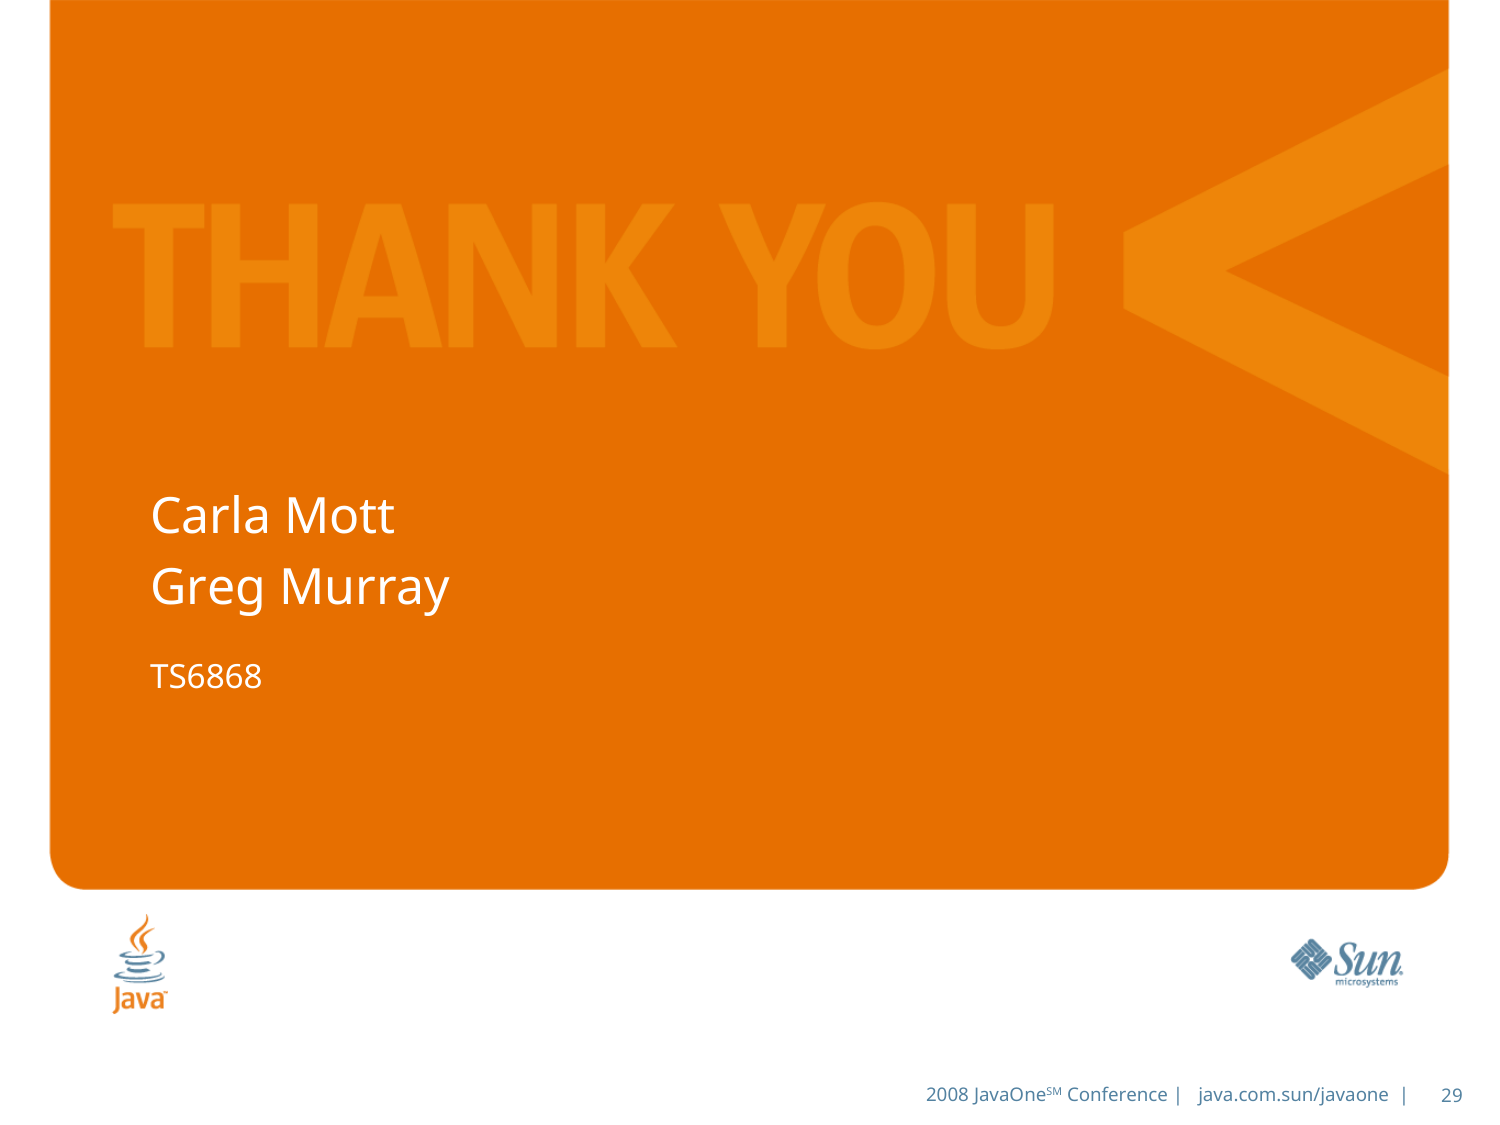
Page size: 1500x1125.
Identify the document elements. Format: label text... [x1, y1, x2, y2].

text_box Carla Mott Greg Murray TS6868 [149, 487, 1167, 780]
picture [0, 0, 1500, 1125]
